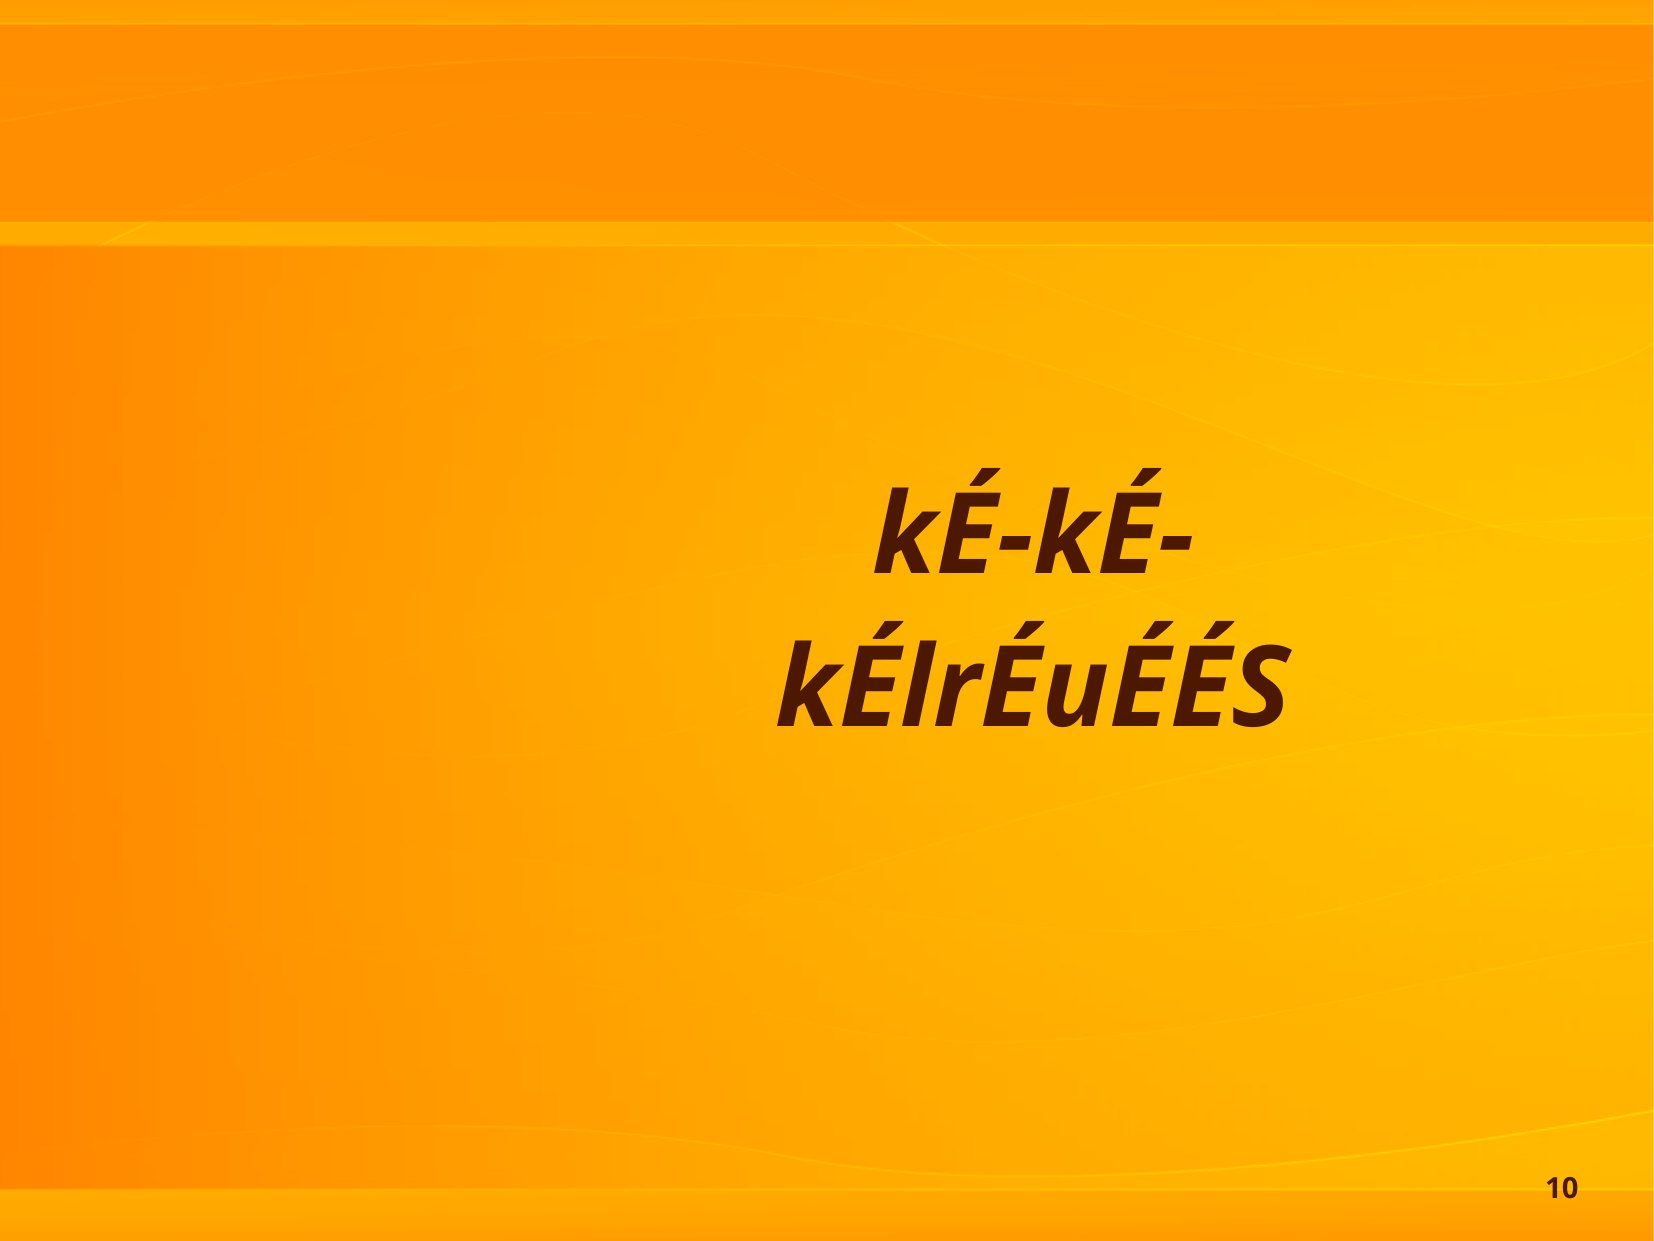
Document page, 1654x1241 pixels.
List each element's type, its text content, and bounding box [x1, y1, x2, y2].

text_box kÉ-kÉ-kÉlrÉuÉÉS [603, 514, 1464, 698]
text_box [1476, 1169, 1648, 1228]
